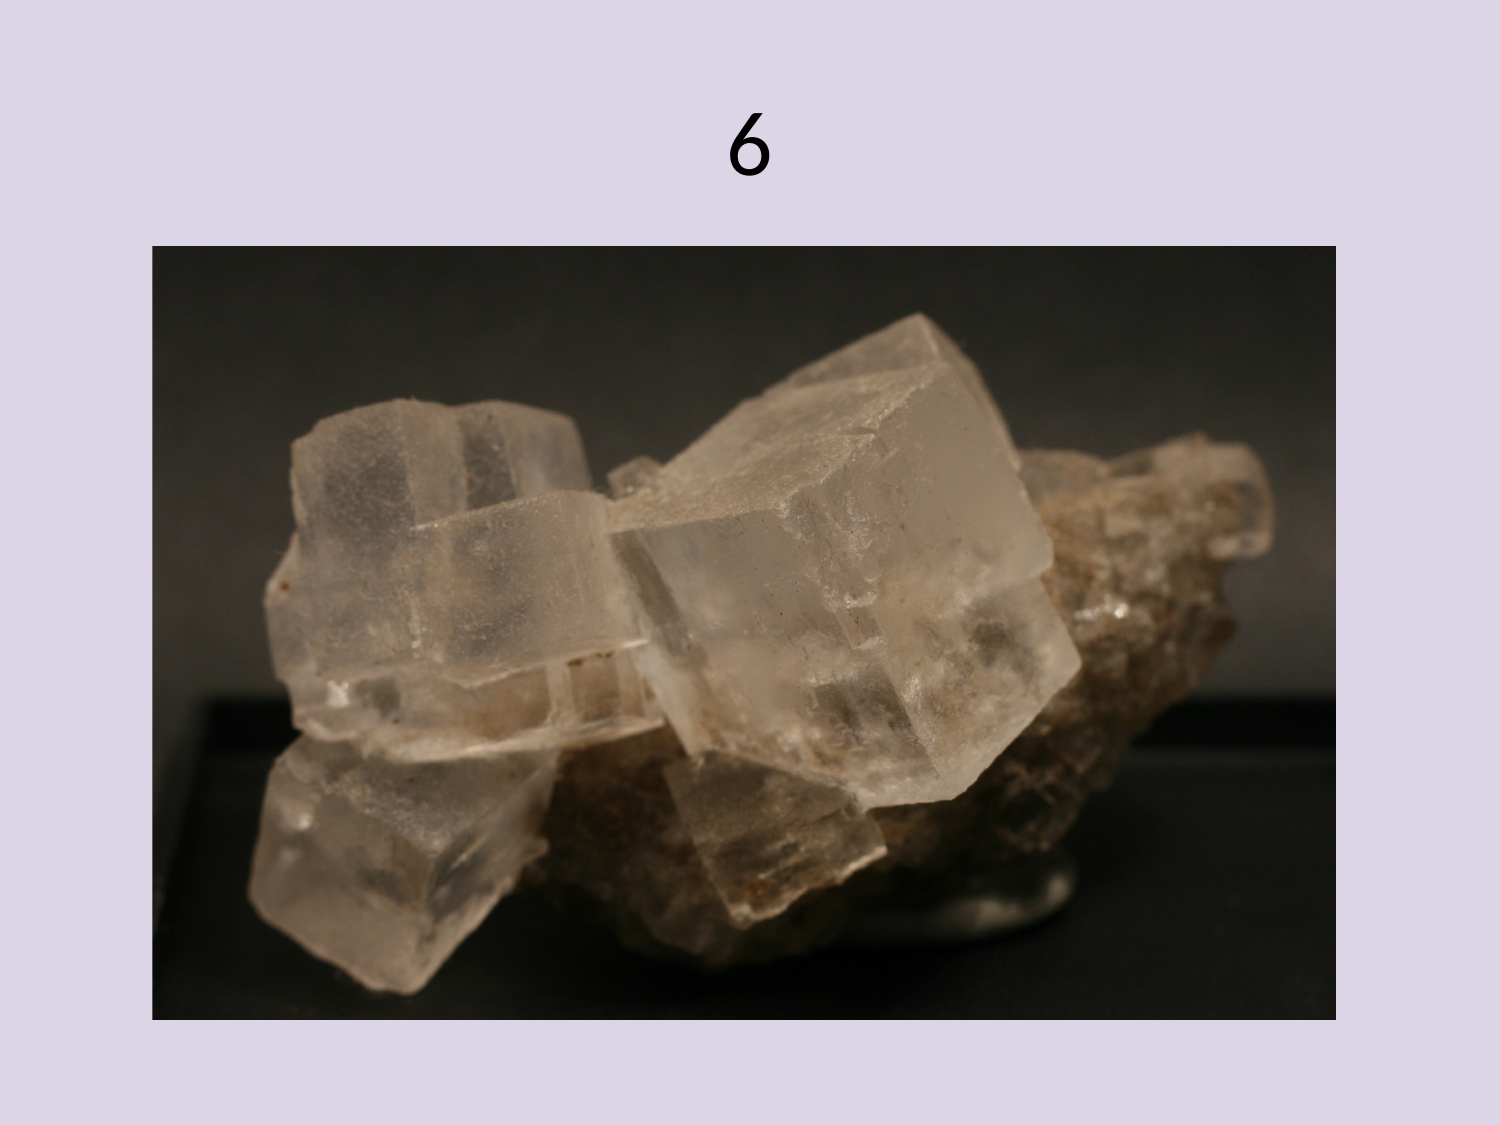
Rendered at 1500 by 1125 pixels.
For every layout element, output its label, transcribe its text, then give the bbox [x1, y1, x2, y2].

title 6 [75, 45, 1426, 233]
picture [152, 246, 1336, 1020]
